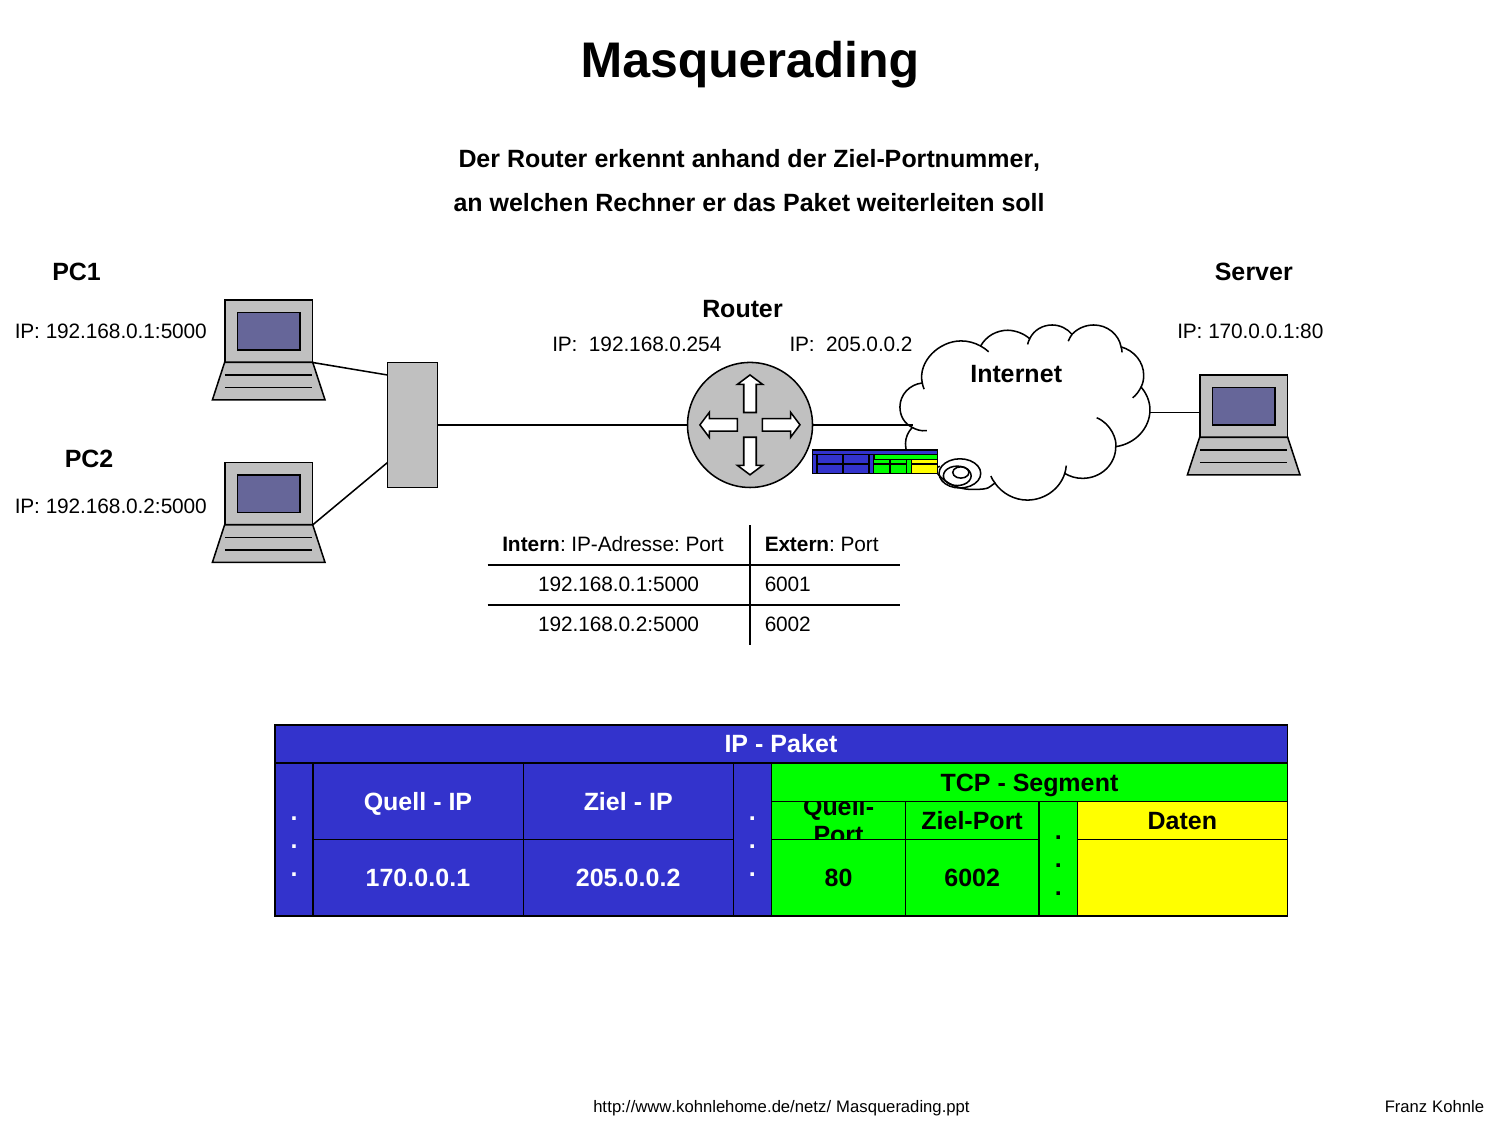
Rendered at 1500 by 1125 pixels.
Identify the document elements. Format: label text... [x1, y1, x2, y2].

text_box [1078, 840, 1288, 916]
text_box [1187, 375, 1300, 475]
text_box IP - Paket [274, 725, 1288, 764]
text_box PC2 [50, 437, 129, 481]
text_box Internet [899, 324, 1150, 501]
text_box 205.0.0.2 [523, 839, 734, 916]
text_box 6002 [905, 839, 1040, 917]
text_box Quell-Port [771, 802, 905, 839]
text_box ... [734, 764, 771, 916]
text_box Daten [1078, 802, 1288, 840]
text_box [687, 362, 813, 488]
text_box IP: 205.0.0.2 [774, 324, 928, 364]
text_box Server [1199, 249, 1308, 294]
text_box 192.168.0.2:5000 [487, 605, 749, 645]
text_box 170.0.0.1 [313, 839, 523, 916]
text_box Ziel-Port [905, 802, 1039, 839]
text_box ... [1039, 802, 1078, 917]
text_box Intern: IP-Adresse: Port [487, 524, 750, 564]
text_box TCP - Segment [771, 763, 1288, 802]
text_box [812, 450, 938, 474]
text_box http://www.kohnlehome.de/netz/ Masquerading.ppt [578, 1089, 988, 1125]
text_box IP: 170.0.0.1:80 [1162, 312, 1339, 352]
text_box IP: 192.168.0.254 [537, 324, 737, 364]
text_box 6002 [751, 605, 901, 645]
text_box Masquerading [565, 24, 935, 97]
text_box [387, 362, 438, 488]
text_box 6001 [751, 565, 901, 605]
text_box PC1 [37, 249, 116, 294]
text_box Extern: Port [750, 524, 901, 565]
text_box IP: 192.168.0.1:5000 [0, 312, 222, 352]
text_box [212, 299, 325, 400]
text_box Franz Kohnle [1370, 1089, 1500, 1125]
text_box Ziel - IP [524, 764, 734, 839]
text_box [212, 462, 325, 563]
text_box 192.168.0.1:5000 [487, 565, 749, 604]
text_box Quell - IP [314, 764, 524, 839]
text_box 80 [771, 839, 905, 917]
text_box Router [687, 287, 798, 331]
text_box IP: 192.168.0.2:5000 [0, 487, 222, 527]
text_box Der Router erkennt anhand der Ziel-Portnummer, an welchen Rechner er das Paket weiterleiten soll [438, 137, 1062, 225]
text_box ... [275, 763, 314, 916]
